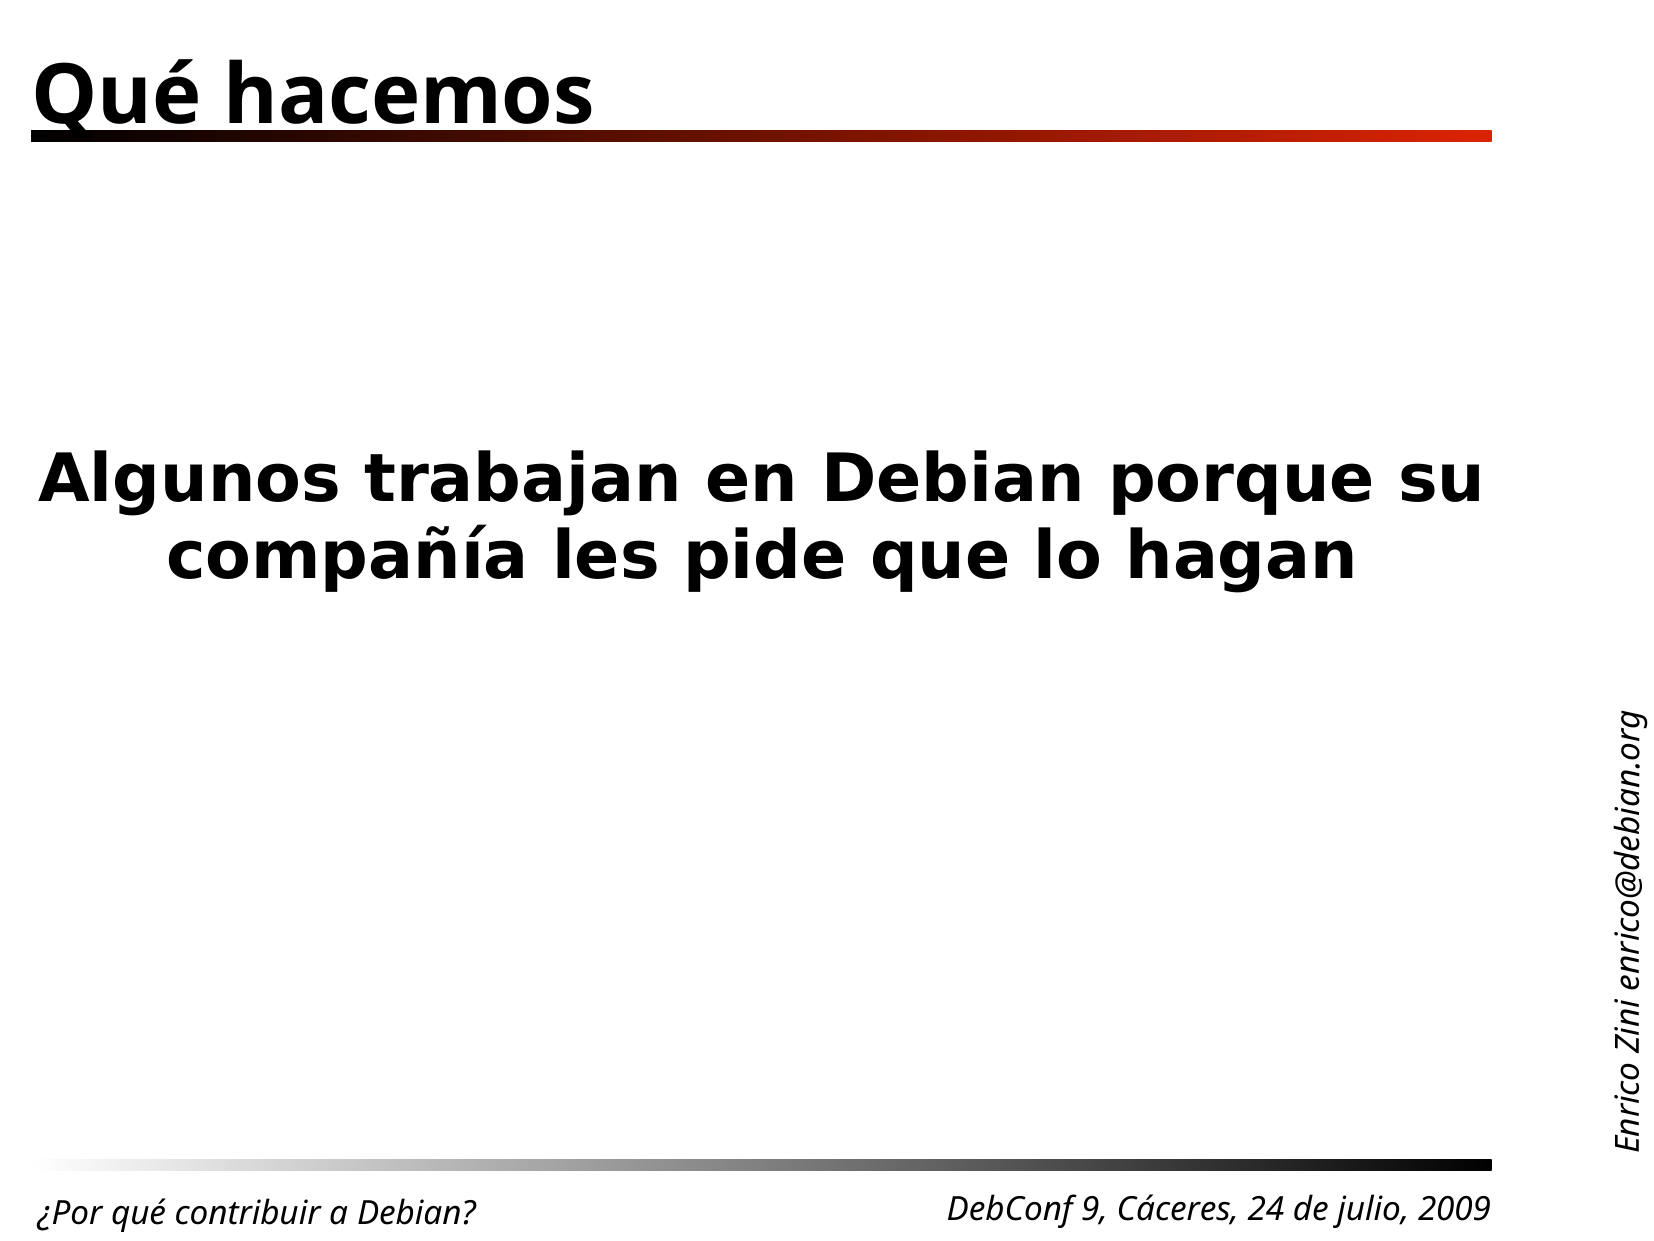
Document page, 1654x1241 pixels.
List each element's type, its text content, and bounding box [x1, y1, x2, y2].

text_box Algunos trabajan en Debian porque su compañía les pide que lo hagan [30, 439, 1495, 595]
text_box Qué hacemos [31, 34, 1438, 168]
